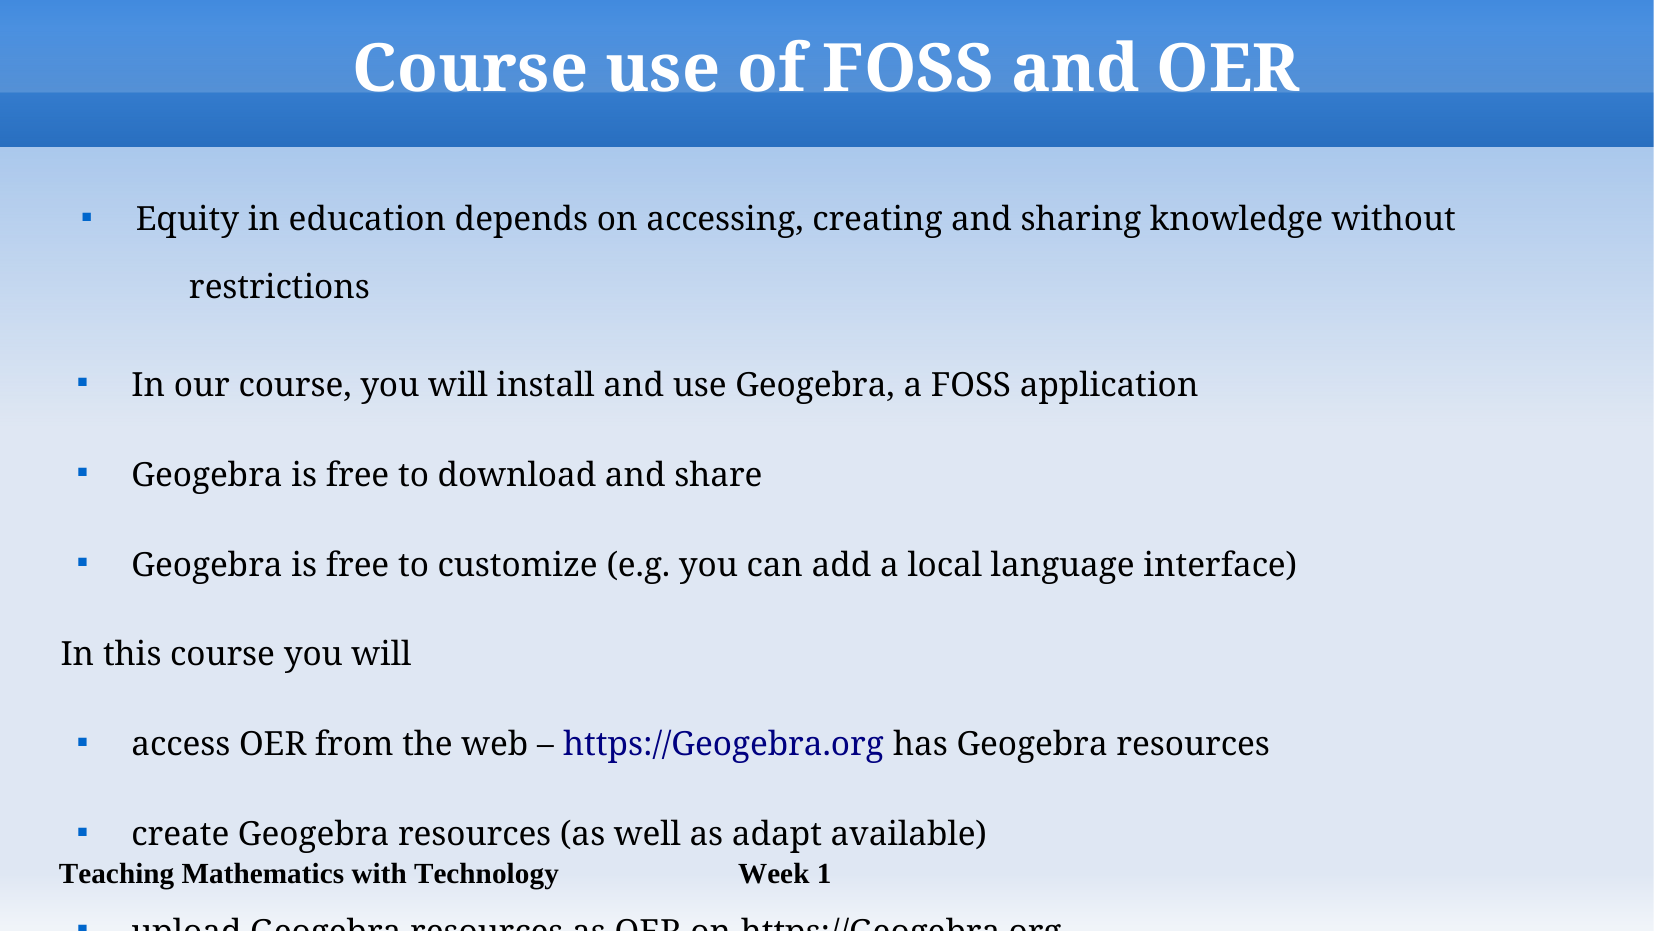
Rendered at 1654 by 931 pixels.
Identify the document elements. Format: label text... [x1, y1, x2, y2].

picture [0, 0, 1654, 931]
picture [668, 921, 675, 931]
picture [620, 921, 633, 931]
title Course use of FOSS and OER [82, 0, 1571, 144]
list Equity in education depends on accessing, creating and sharing knowledge without restrictions In our course, you will install and use Geogebra, a FOSS application Geogebra is free to download and share Geogebra is free to customize (e.g. you can add a local language interface) In this course you will access OER from the web – https://Geogebra.org has Geogebra resources create Geogebra resources (as well as adapt available) upload Geogebra resources as OER on https://Geogebra.org [47, 172, 1548, 829]
